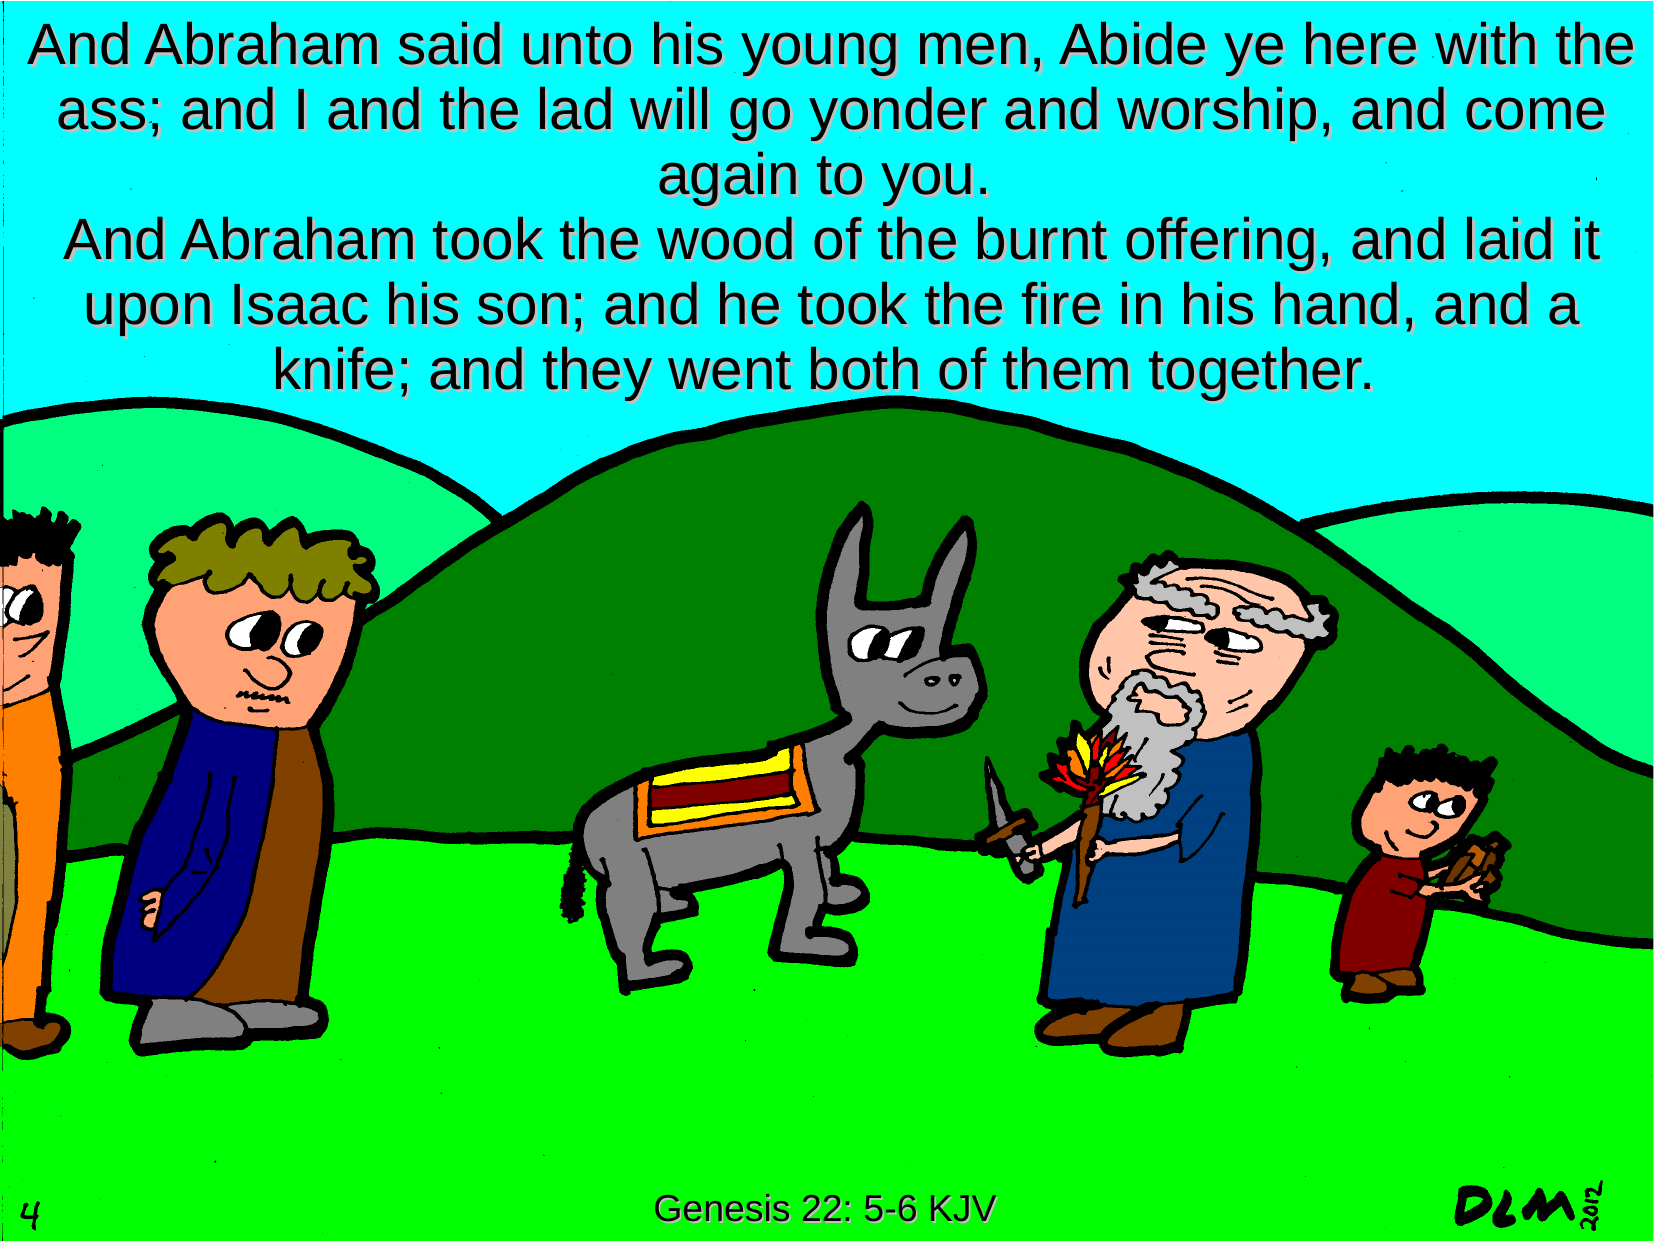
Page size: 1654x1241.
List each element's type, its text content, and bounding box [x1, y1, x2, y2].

text_box Genesis 22: 5-6 KJV [0, 1180, 1651, 1238]
picture [0, 408, 1654, 1241]
text_box And Abraham said unto his young men, Abide ye here with the ass; and I and the lad will go yonder and worship, and come again to you. And Abraham took the wood of the burnt offering, and laid it upon Isaac his son; and he took the fire in his hand, and a knife; and they went both of them together. [0, 4, 1654, 408]
